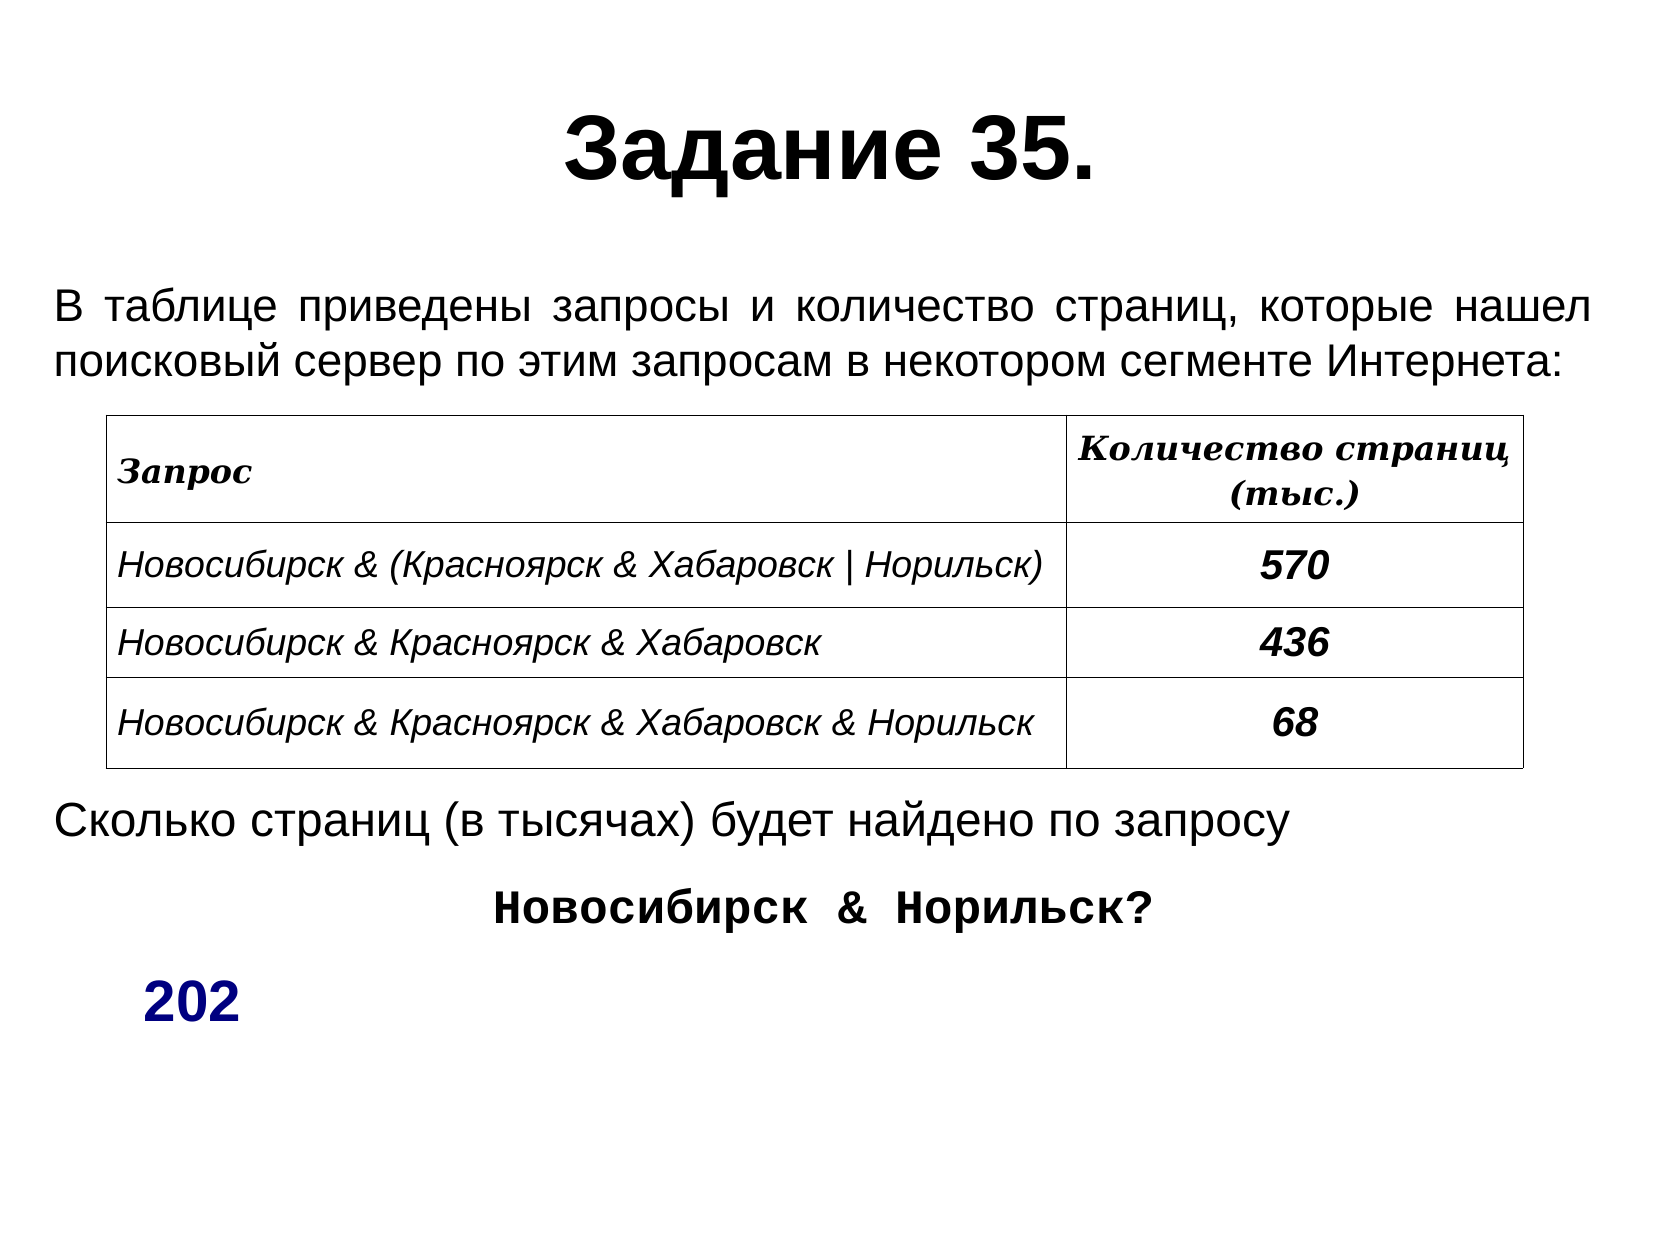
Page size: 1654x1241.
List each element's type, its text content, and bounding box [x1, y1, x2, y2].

table_cell 68 [1067, 678, 1523, 768]
table_cell Новосибирск & Красноярск & Хабаровск [107, 608, 1066, 677]
table_header Количество страниц (тыс.) [1067, 416, 1523, 522]
table_header Запрос [107, 416, 1066, 522]
table_cell Новосибирск & Красноярск & Хабаровск & Норильск [107, 678, 1066, 768]
table_cell 436 [1067, 608, 1523, 677]
table_cell Новосибирск & (Красноярск & Хабаровск | Норильск) [107, 523, 1066, 607]
title Задание 35. [82, 68, 1571, 268]
table_cell 570 [1067, 523, 1523, 607]
list В таблице приведены запросы и количество страниц, которые нашел поисковый сервер по этим запросам в некотором сегменте Интернета: Сколько страниц (в тысячах) будет найдено по запросу Новосибирск & Норильск? 202 [38, 268, 1609, 1229]
